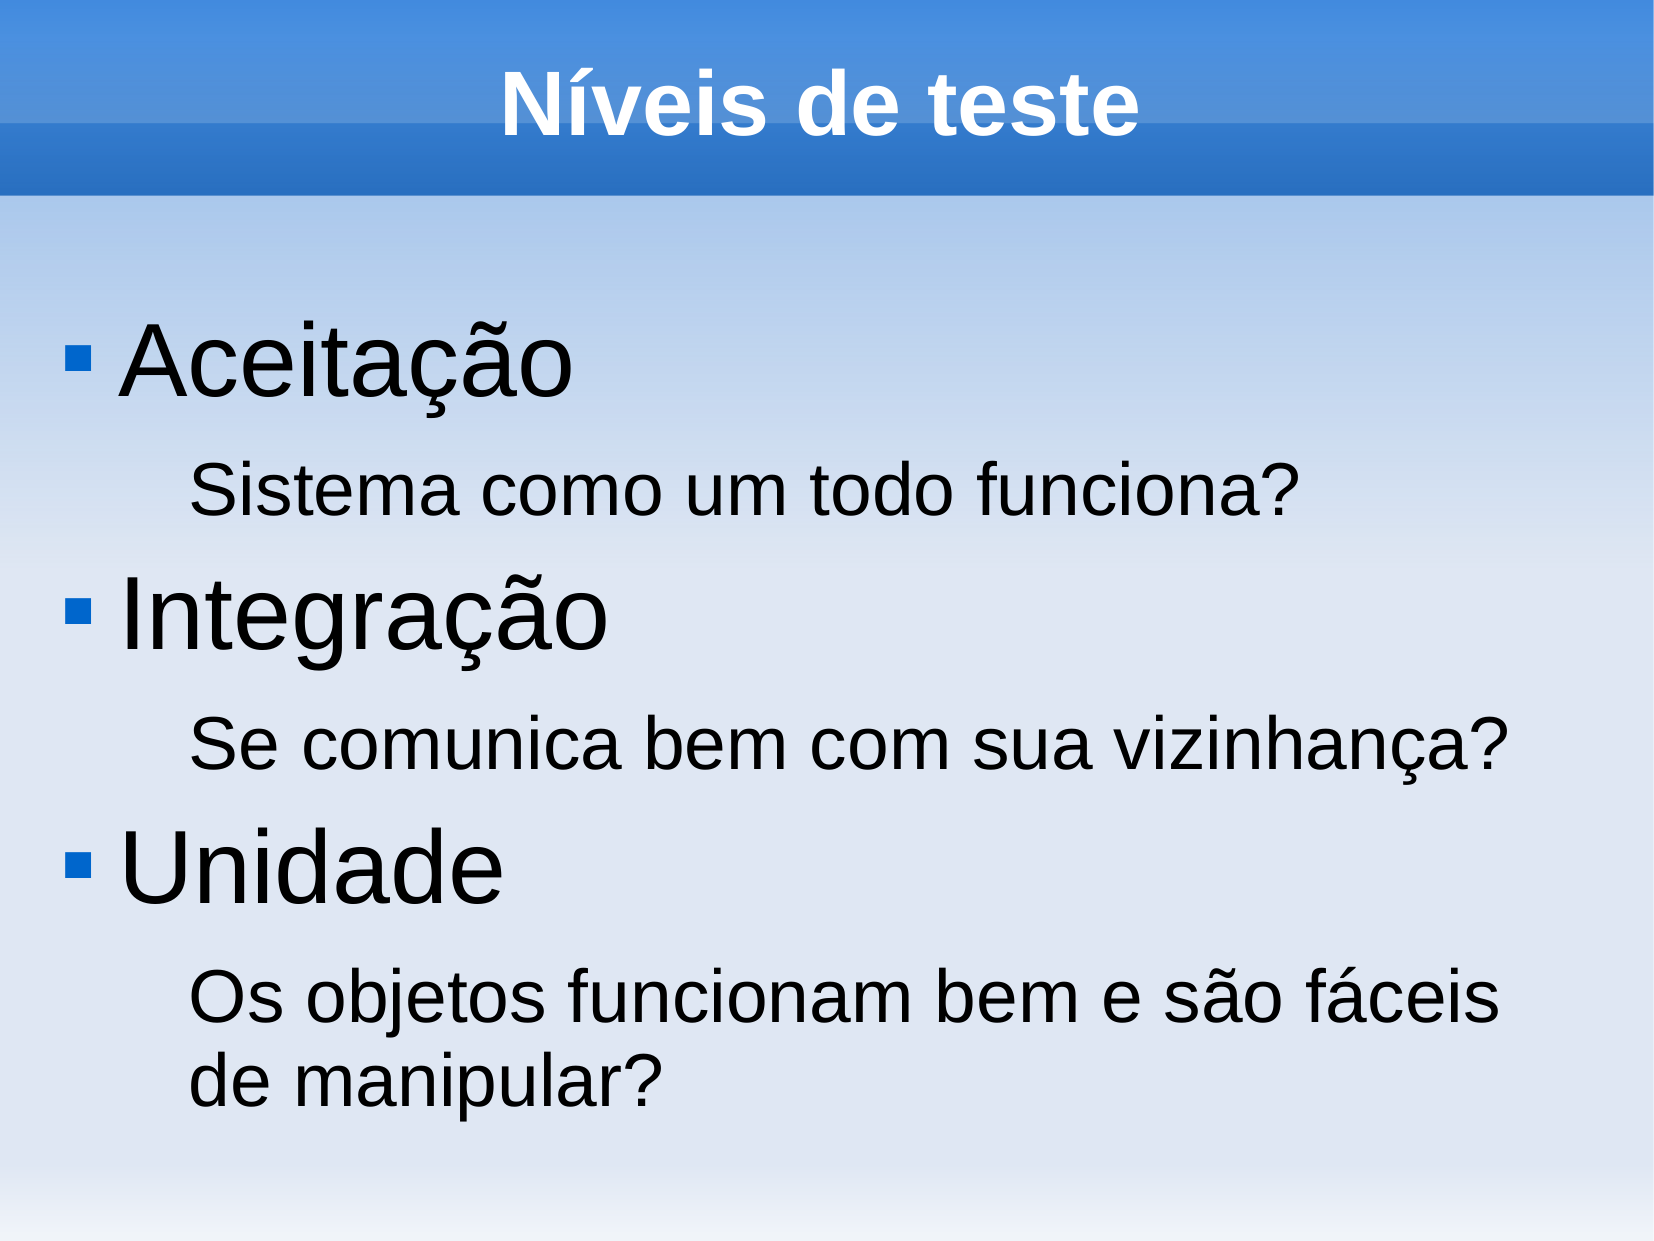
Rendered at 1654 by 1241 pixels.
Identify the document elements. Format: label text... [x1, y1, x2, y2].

title Níveis de teste [76, 7, 1565, 200]
picture [0, 0, 1654, 1241]
list Aceitação Sistema como um todo funciona? Integração Se comunica bem com sua vizinhança? Unidade Os objetos funcionam bem e são fáceis de manipular? [47, 302, 1595, 1123]
